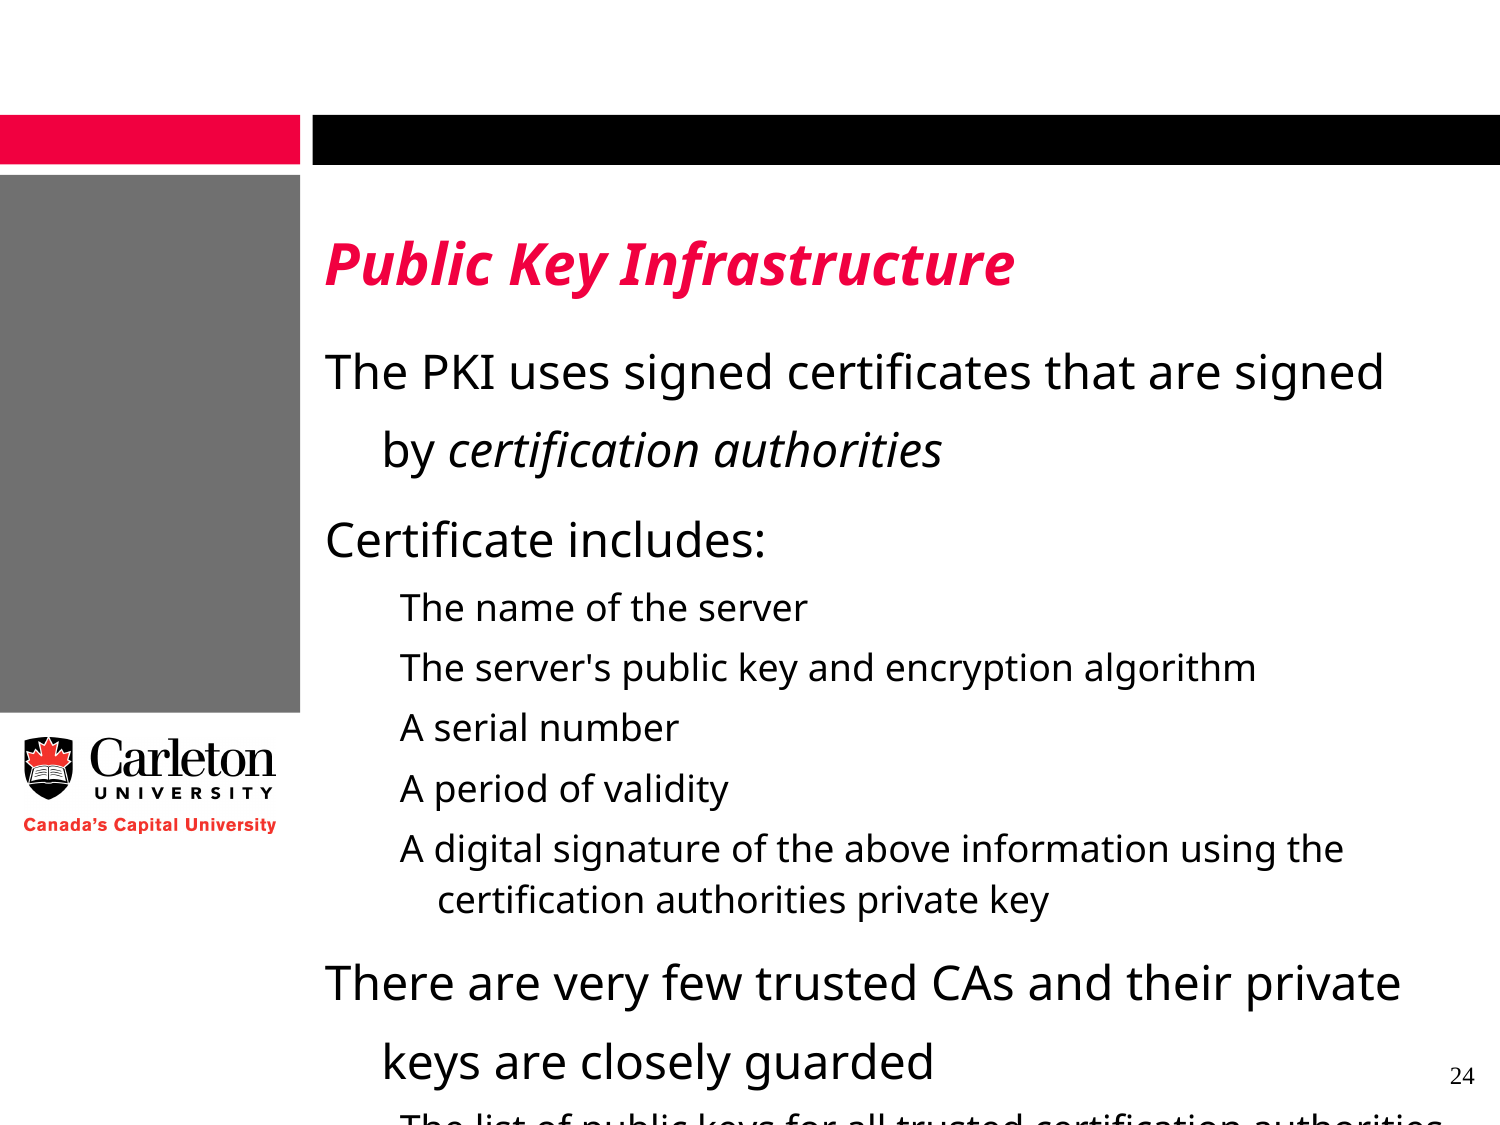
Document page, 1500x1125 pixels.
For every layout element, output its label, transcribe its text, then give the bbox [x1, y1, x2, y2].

title Public Key Infrastructure [324, 194, 1450, 324]
picture [24, 737, 276, 834]
list The PKI uses signed certificates that are signed by certification authorities Certificate includes: The name of the server The server's public key and encryption algorithm A serial number A period of validity A digital signature of the above information using the certification authorities private key There are very few trusted CAs and their private keys are closely guarded The list of public keys for all trusted certification authorities is broadly distributed [324, 324, 1450, 1075]
